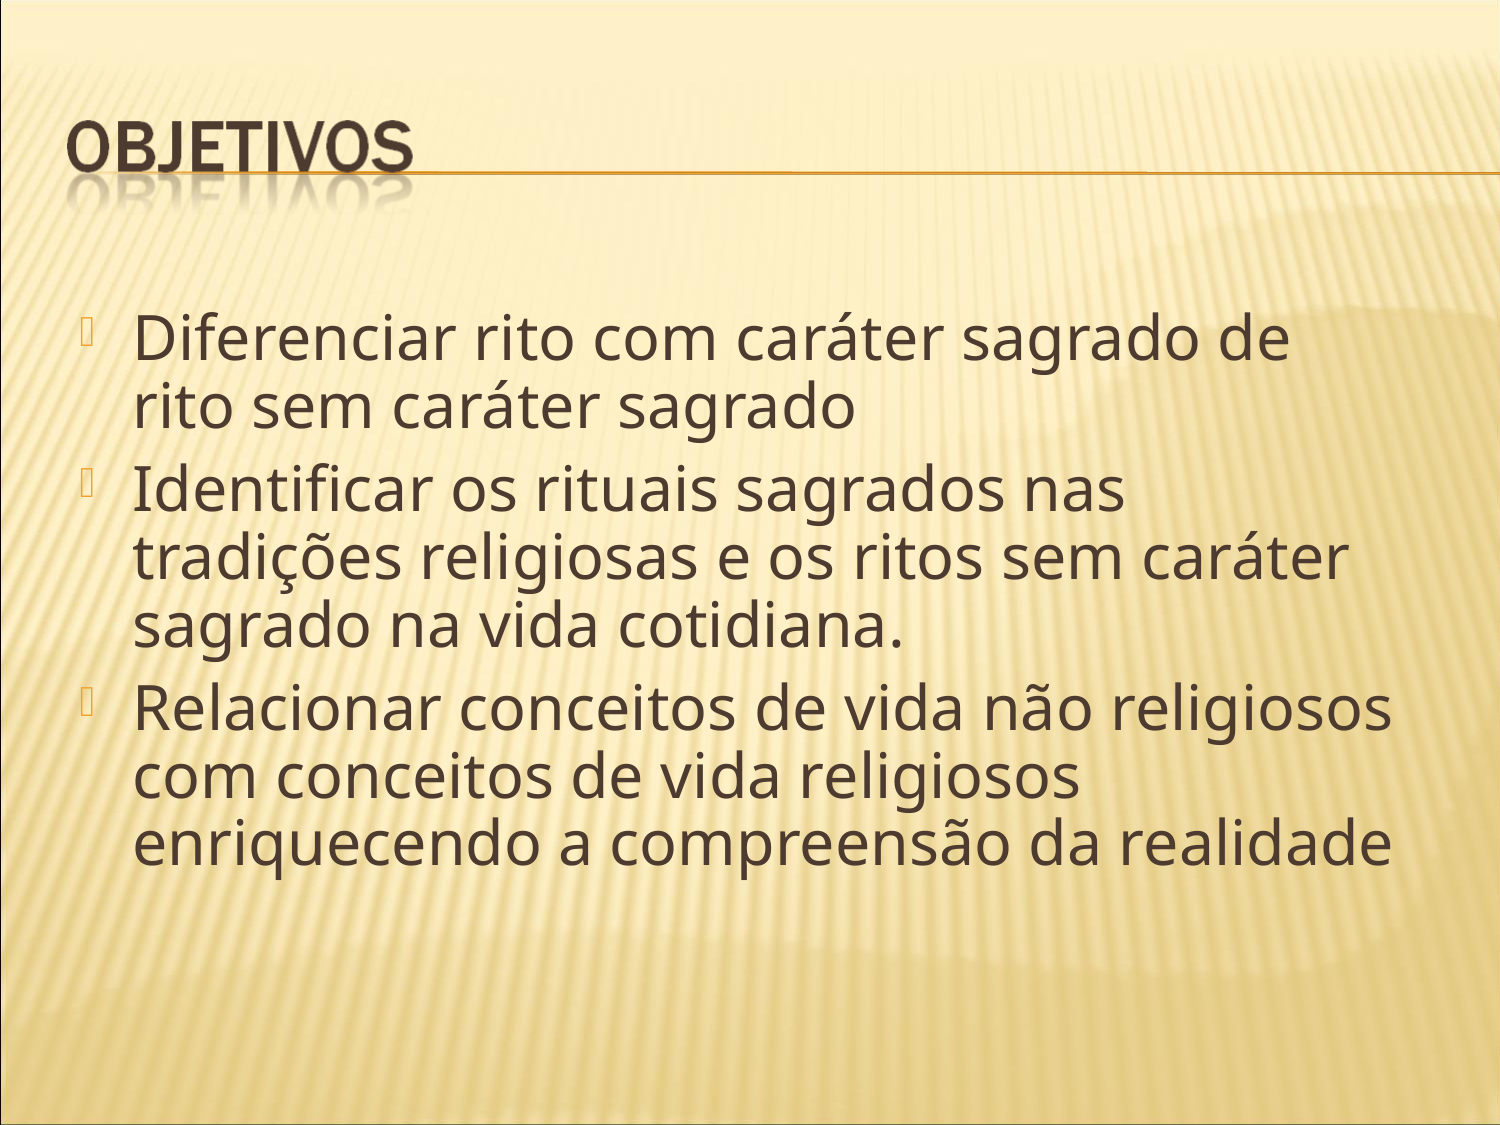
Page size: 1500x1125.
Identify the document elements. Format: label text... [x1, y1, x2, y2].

picture [0, 0, 1500, 1125]
text_box [16, 73, 1477, 264]
list Diferenciar rito com caráter sagrado de rito sem caráter sagrado Identificar os rituais sagrados nas tradições religiosas e os ritos sem caráter sagrado na vida cotidiana. Relacionar conceitos de vida não religiosos com conceitos de vida religiosos enriquecendo a compreensão da realidade [64, 208, 1415, 923]
